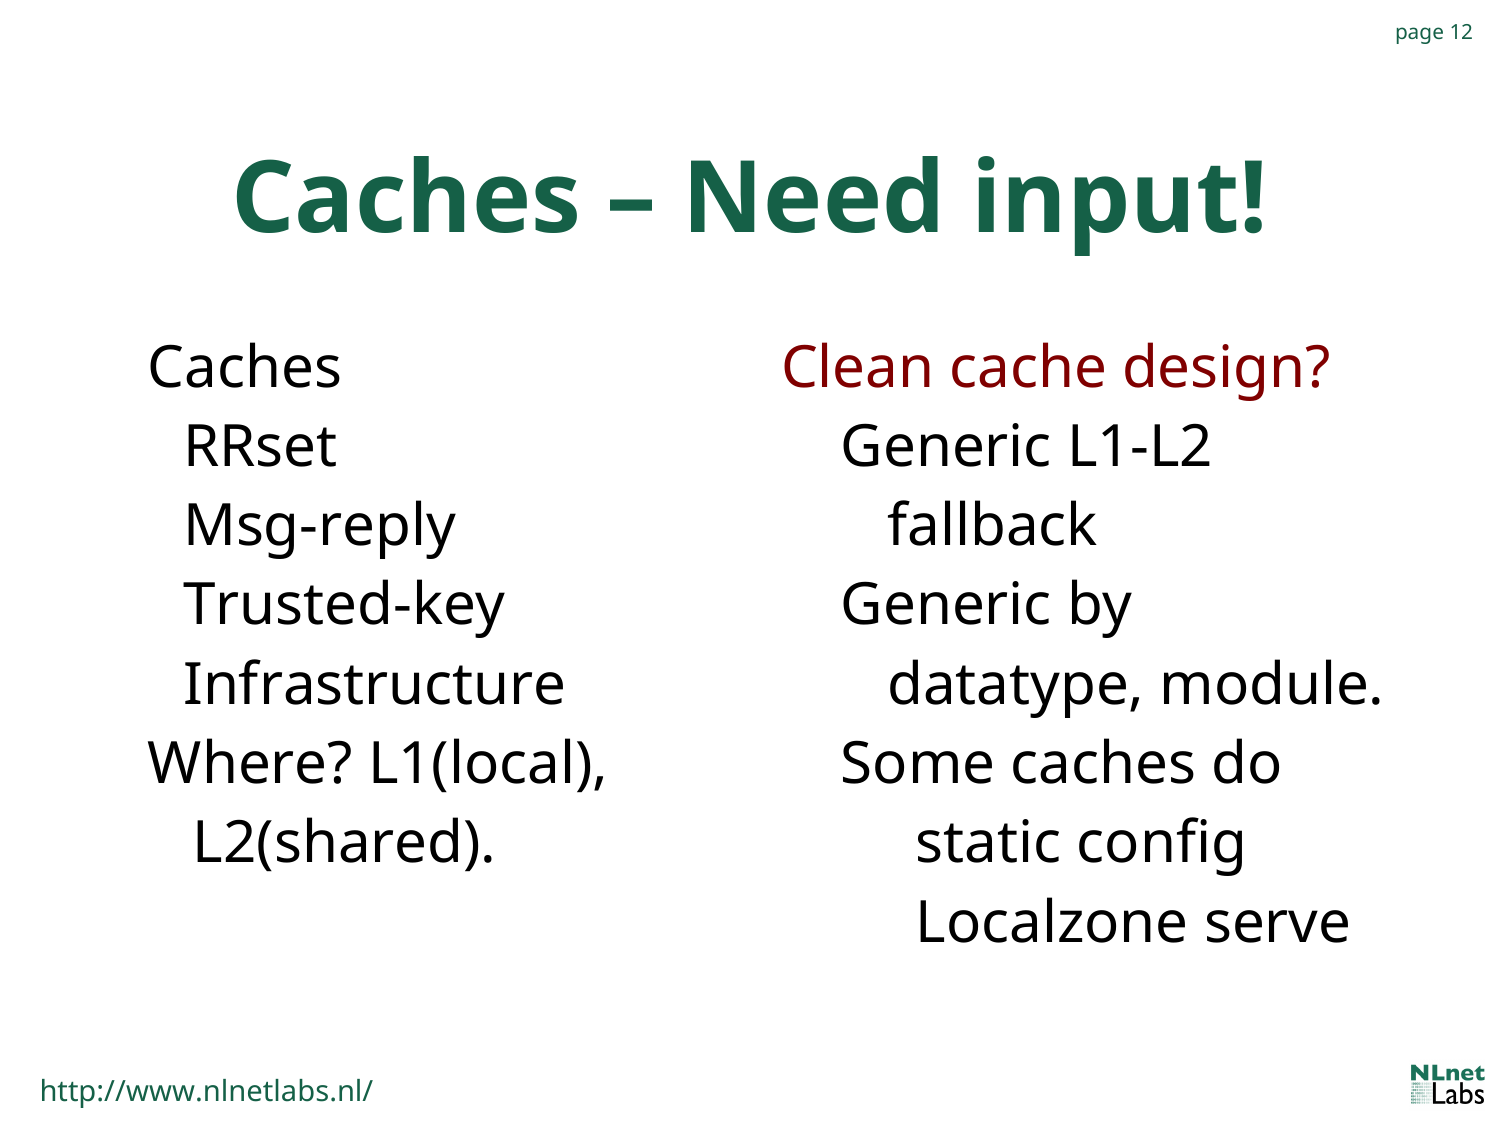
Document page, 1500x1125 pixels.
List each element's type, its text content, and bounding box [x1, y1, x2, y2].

list Caches RRset Msg-reply Trusted-key Infrastructure Where? L1(local), L2(shared). [112, 324, 735, 1001]
list Clean cache design? Generic L1-L2 fallback Generic by datatype, module. Some caches do static config Localzone serve [765, 324, 1388, 986]
picture [1409, 1059, 1485, 1111]
title Caches – Need input! [112, 66, 1388, 322]
